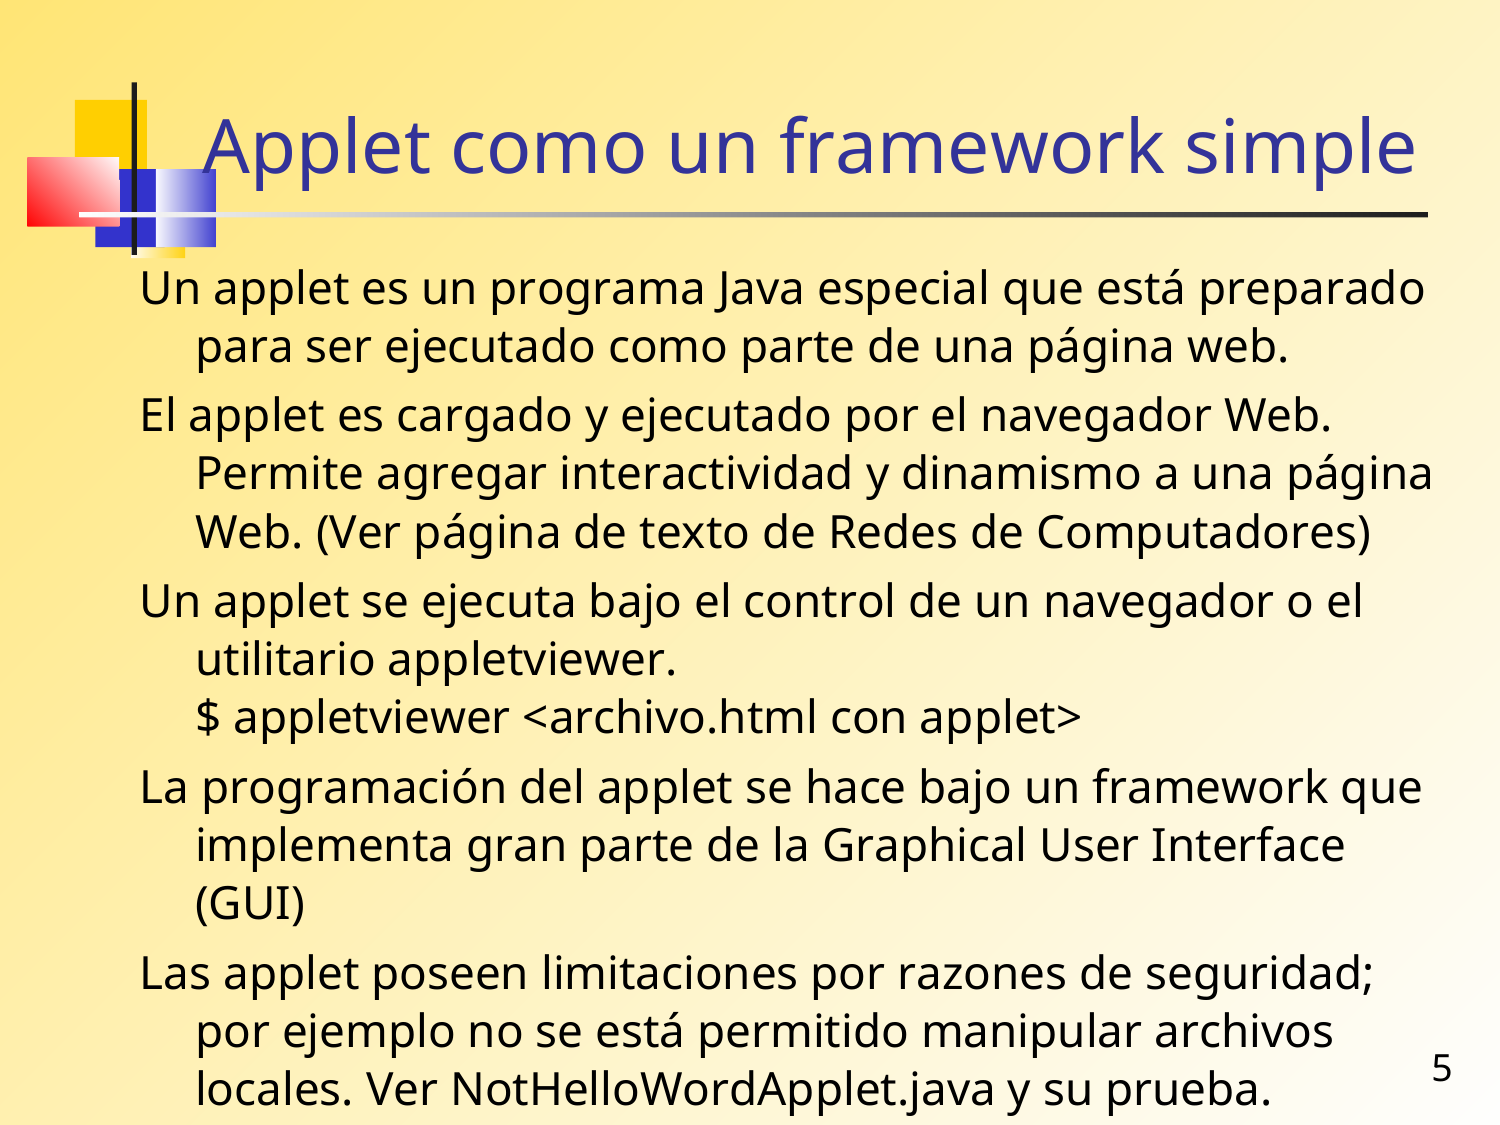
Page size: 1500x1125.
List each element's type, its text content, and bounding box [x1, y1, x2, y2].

list Un applet es un programa Java especial que está preparado para ser ejecutado como parte de una página web. El applet es cargado y ejecutado por el navegador Web. Permite agregar interactividad y dinamismo a una página Web. (Ver página de texto de Redes de Computadores)‏ Un applet se ejecuta bajo el control de un navegador o el utilitario appletviewer. $ appletviewer <archivo.html con applet> La programación del applet se hace bajo un framework que implementa gran parte de la Graphical User Interface (GUI)‏ Las applet poseen limitaciones por razones de seguridad; por ejemplo no se está permitido manipular archivos locales. Ver NotHelloWordApplet.java y su prueba. Ver TumbleItem.java y su prueba [125, 249, 1450, 1041]
title Applet como un framework simple [187, 37, 1466, 201]
